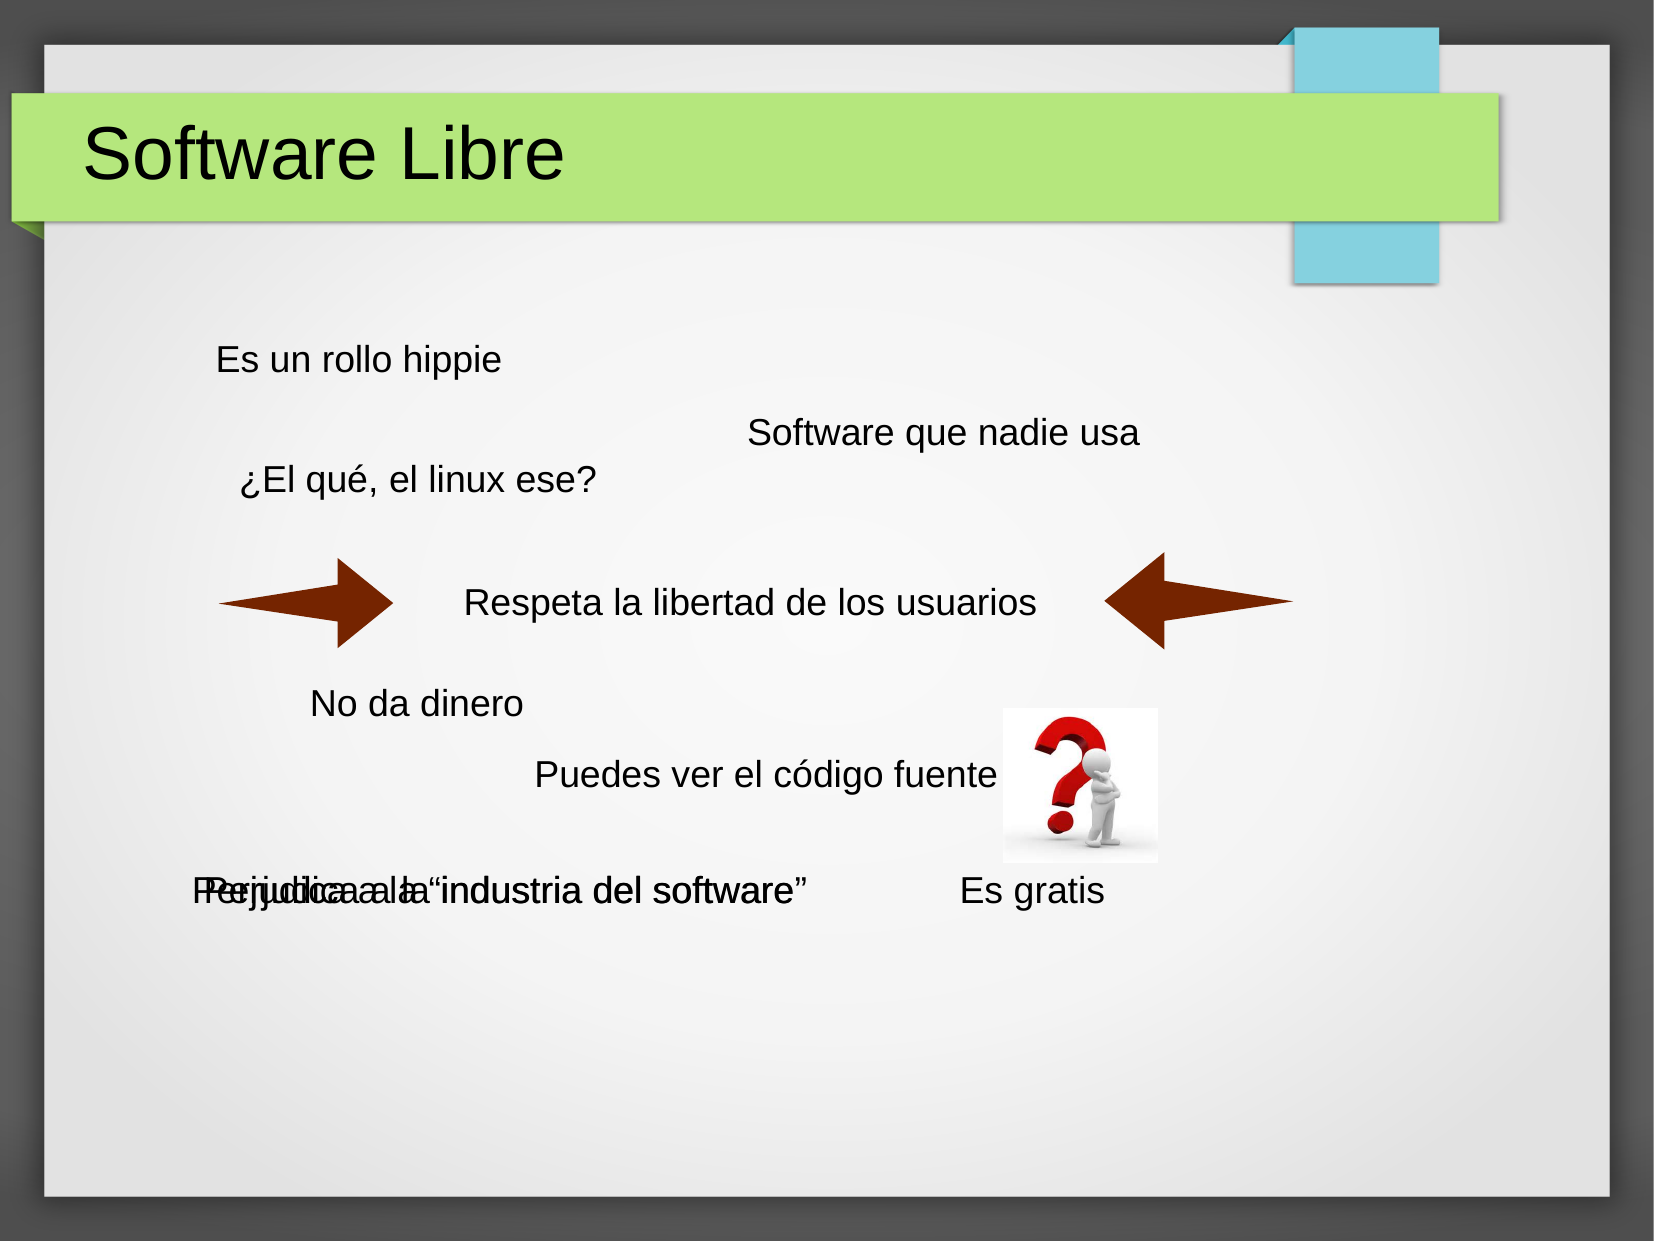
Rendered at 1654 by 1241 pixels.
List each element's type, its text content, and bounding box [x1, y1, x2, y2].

text_box No da dinero [295, 675, 579, 733]
text_box Es gratis [944, 862, 1134, 920]
text_box ¿El qué, el linux ese? [224, 451, 674, 508]
picture [0, 0, 1654, 1241]
text_box Perjudica a la “industria del software” [177, 862, 898, 990]
text_box Respeta la libertad de los usuarios [448, 574, 1063, 674]
title Software Libre [82, 94, 1264, 213]
text_box Puedes ver el código fuente [519, 746, 1003, 804]
text_box Es un rollo hippie [200, 330, 780, 388]
text_box Software que nadie usa [732, 403, 1193, 461]
